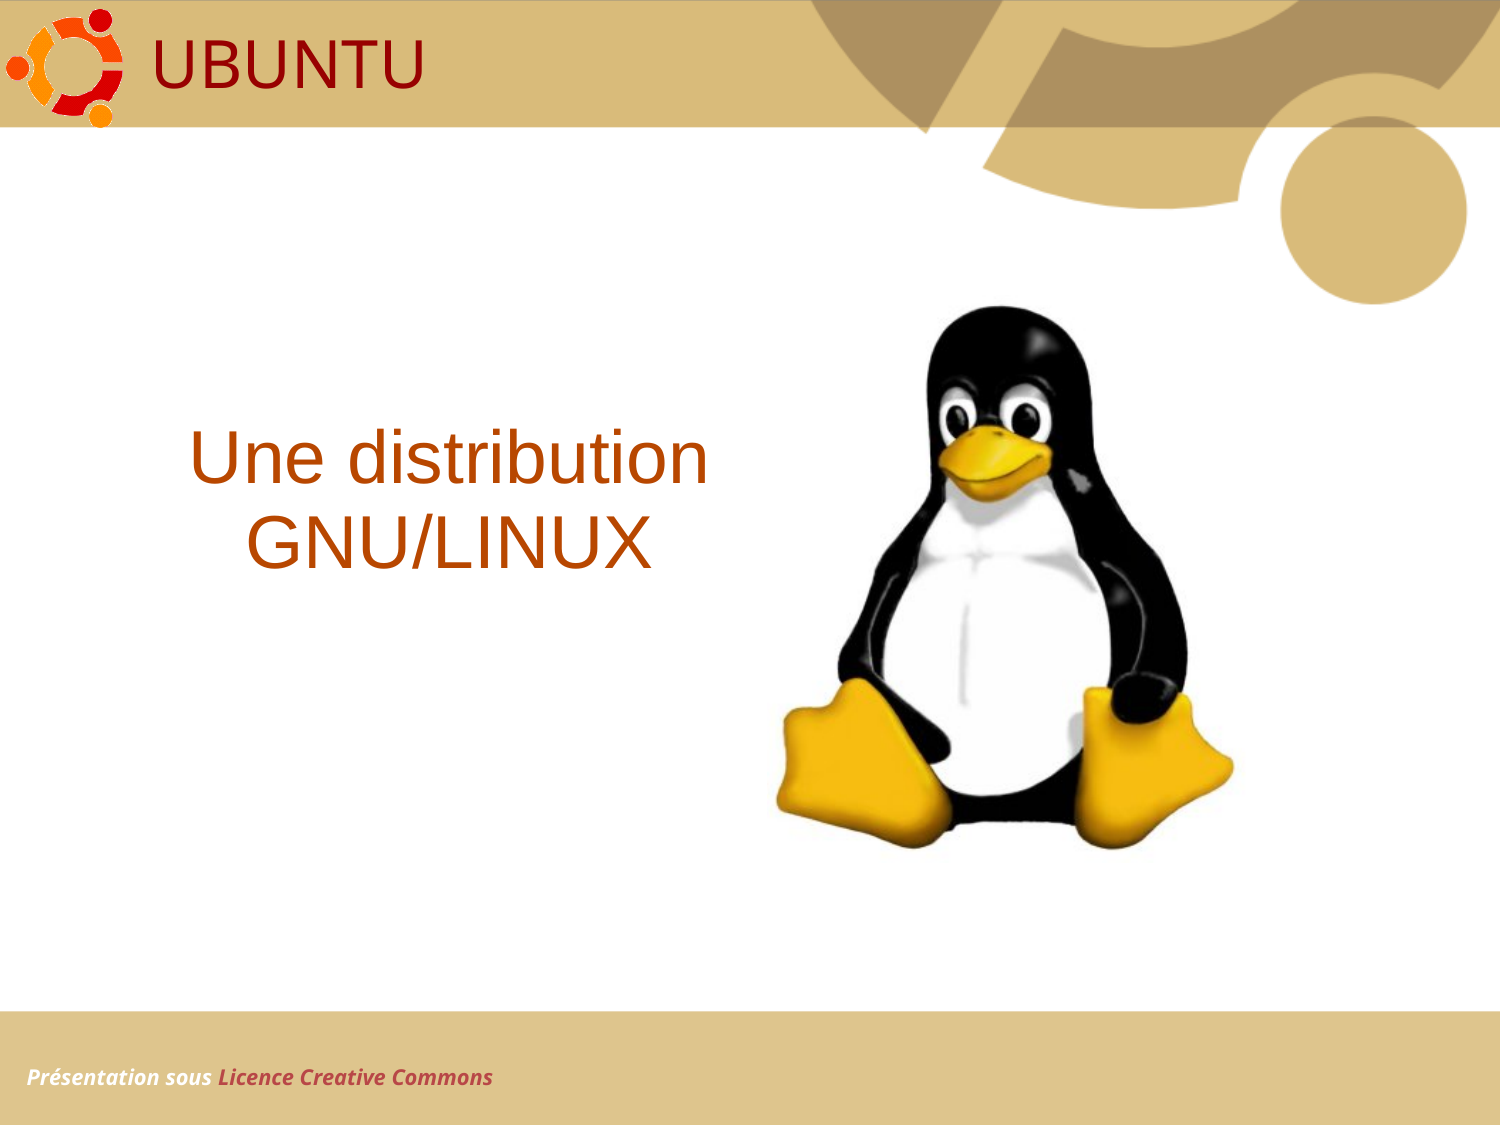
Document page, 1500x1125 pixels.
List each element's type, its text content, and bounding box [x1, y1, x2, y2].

title UBUNTU [135, 0, 1417, 159]
picture [0, 0, 1500, 863]
subtitle Une distribution GNU/LINUX [29, 236, 870, 764]
